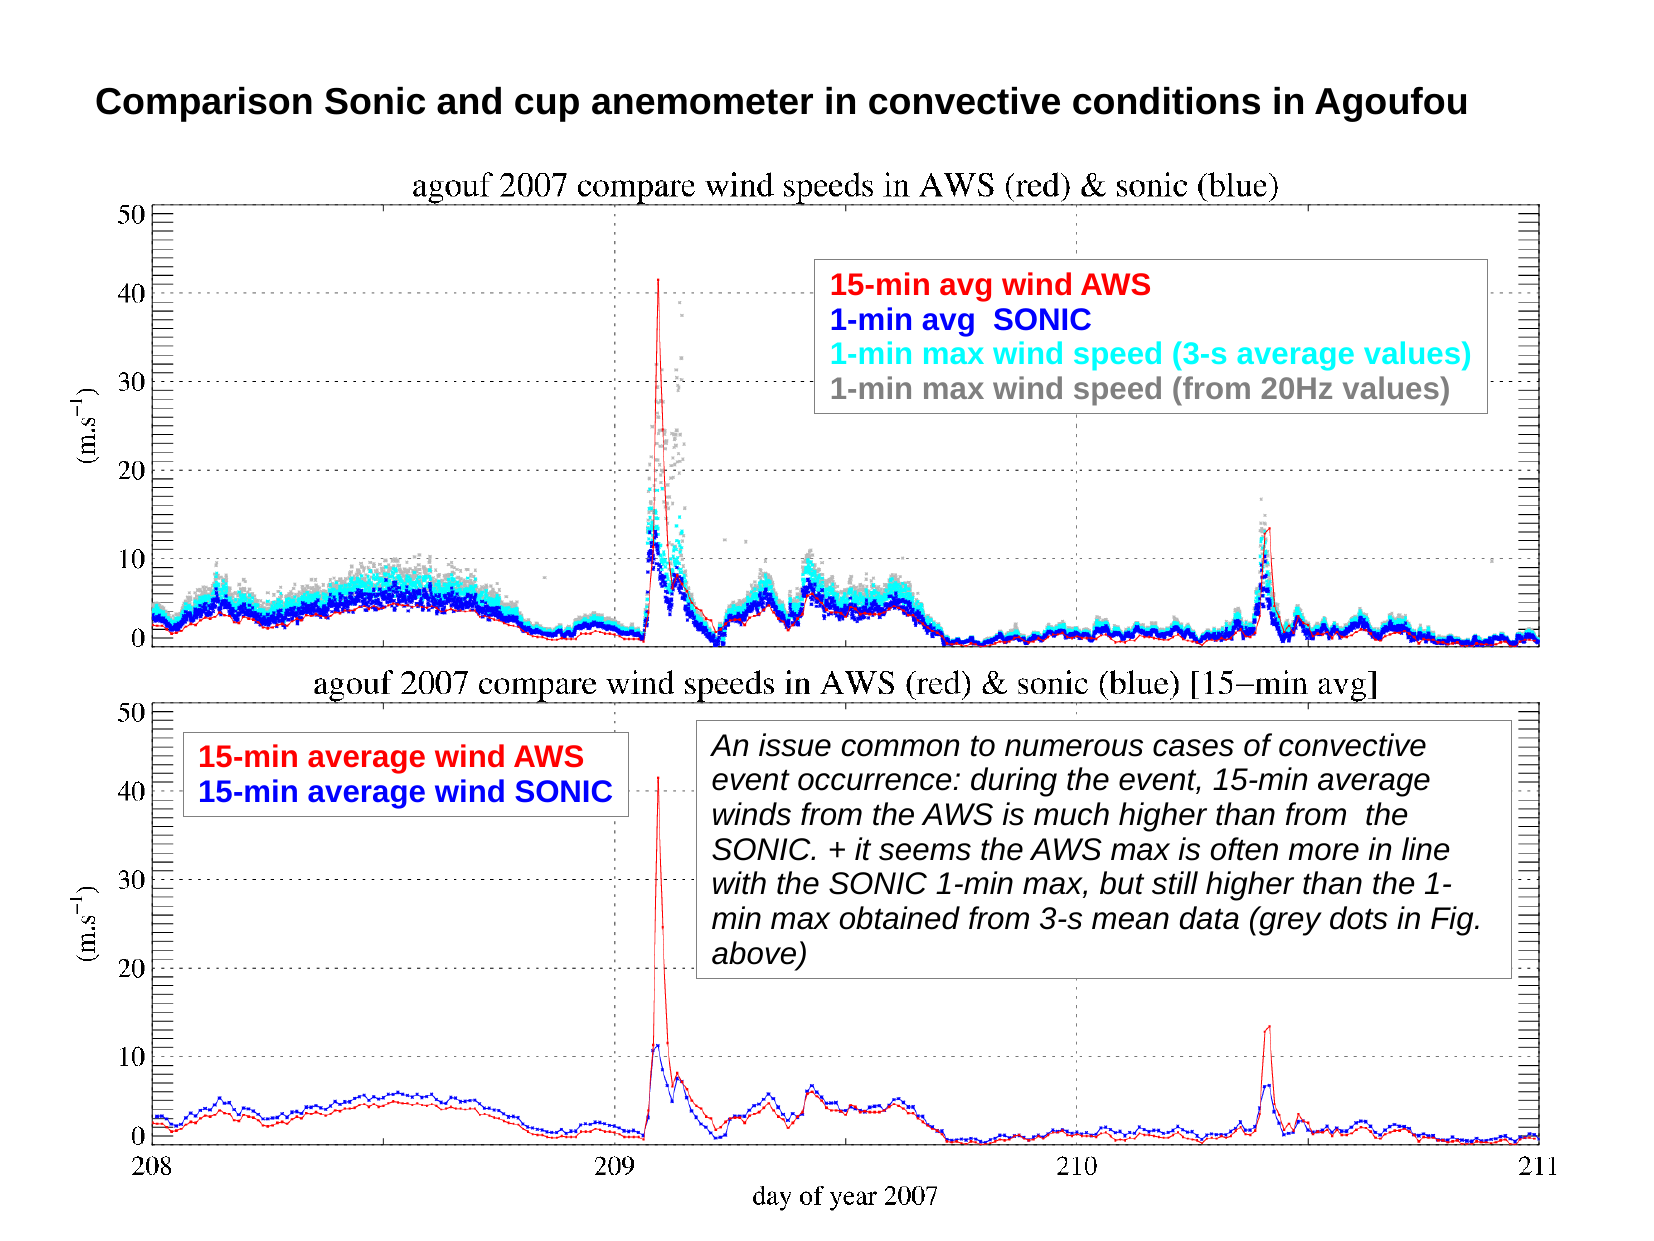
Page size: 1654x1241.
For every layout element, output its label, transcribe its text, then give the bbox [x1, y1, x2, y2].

text_box Comparison Sonic and cup anemometer in convective conditions in Agoufou [80, 73, 1483, 130]
picture [67, 172, 1557, 653]
text_box An issue common to numerous cases of convective event occurrence: during the event, 15-min average winds from the AWS is much higher than from the SONIC. + it seems the AWS max is often more in line with the SONIC 1-min max, but still higher than the 1-min max obtained from 3-s mean data (grey dots in Fig. above) [696, 720, 1512, 979]
picture [67, 655, 1557, 1211]
text_box 15-min avg wind AWS 1-min avg SONIC 1-min max wind speed (3-s average values) 1-min max wind speed (from 20Hz values) [814, 259, 1488, 414]
text_box 15-min average wind AWS 15-min average wind SONIC [183, 732, 629, 817]
